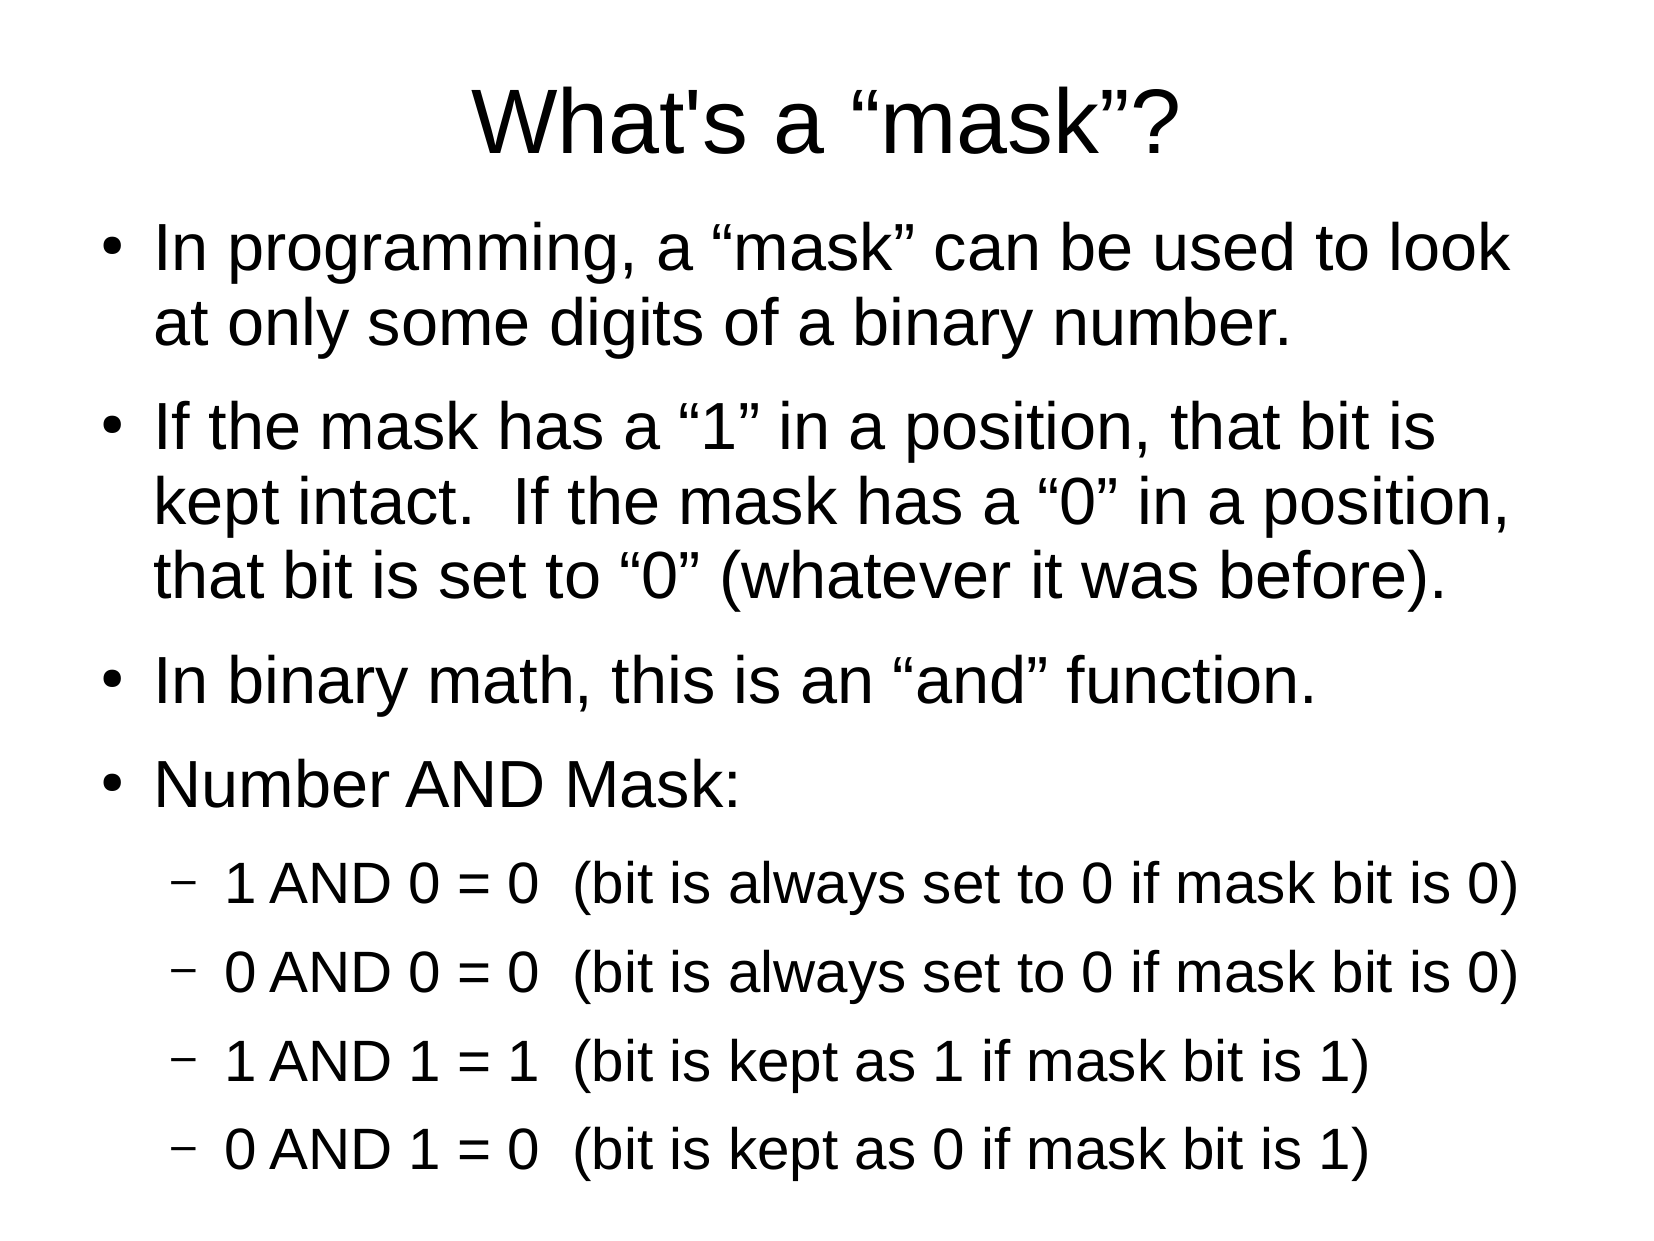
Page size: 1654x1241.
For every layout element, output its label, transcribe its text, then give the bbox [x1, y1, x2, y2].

title What's a “mask”? [82, 49, 1571, 196]
list In programming, a “mask” can be used to look at only some digits of a binary number. If the mask has a “1” in a position, that bit is kept intact. If the mask has a “0” in a position, that bit is set to “0” (whatever it was before). In binary math, this is an “and” function. Number AND Mask: 1 AND 0 = 0 (bit is always set to 0 if mask bit is 0) 0 AND 0 = 0 (bit is always set to 0 if mask bit is 0) 1 AND 1 = 1 (bit is kept as 1 if mask bit is 1) 0 AND 1 = 0 (bit is kept as 0 if mask bit is 1) [82, 210, 1571, 1182]
